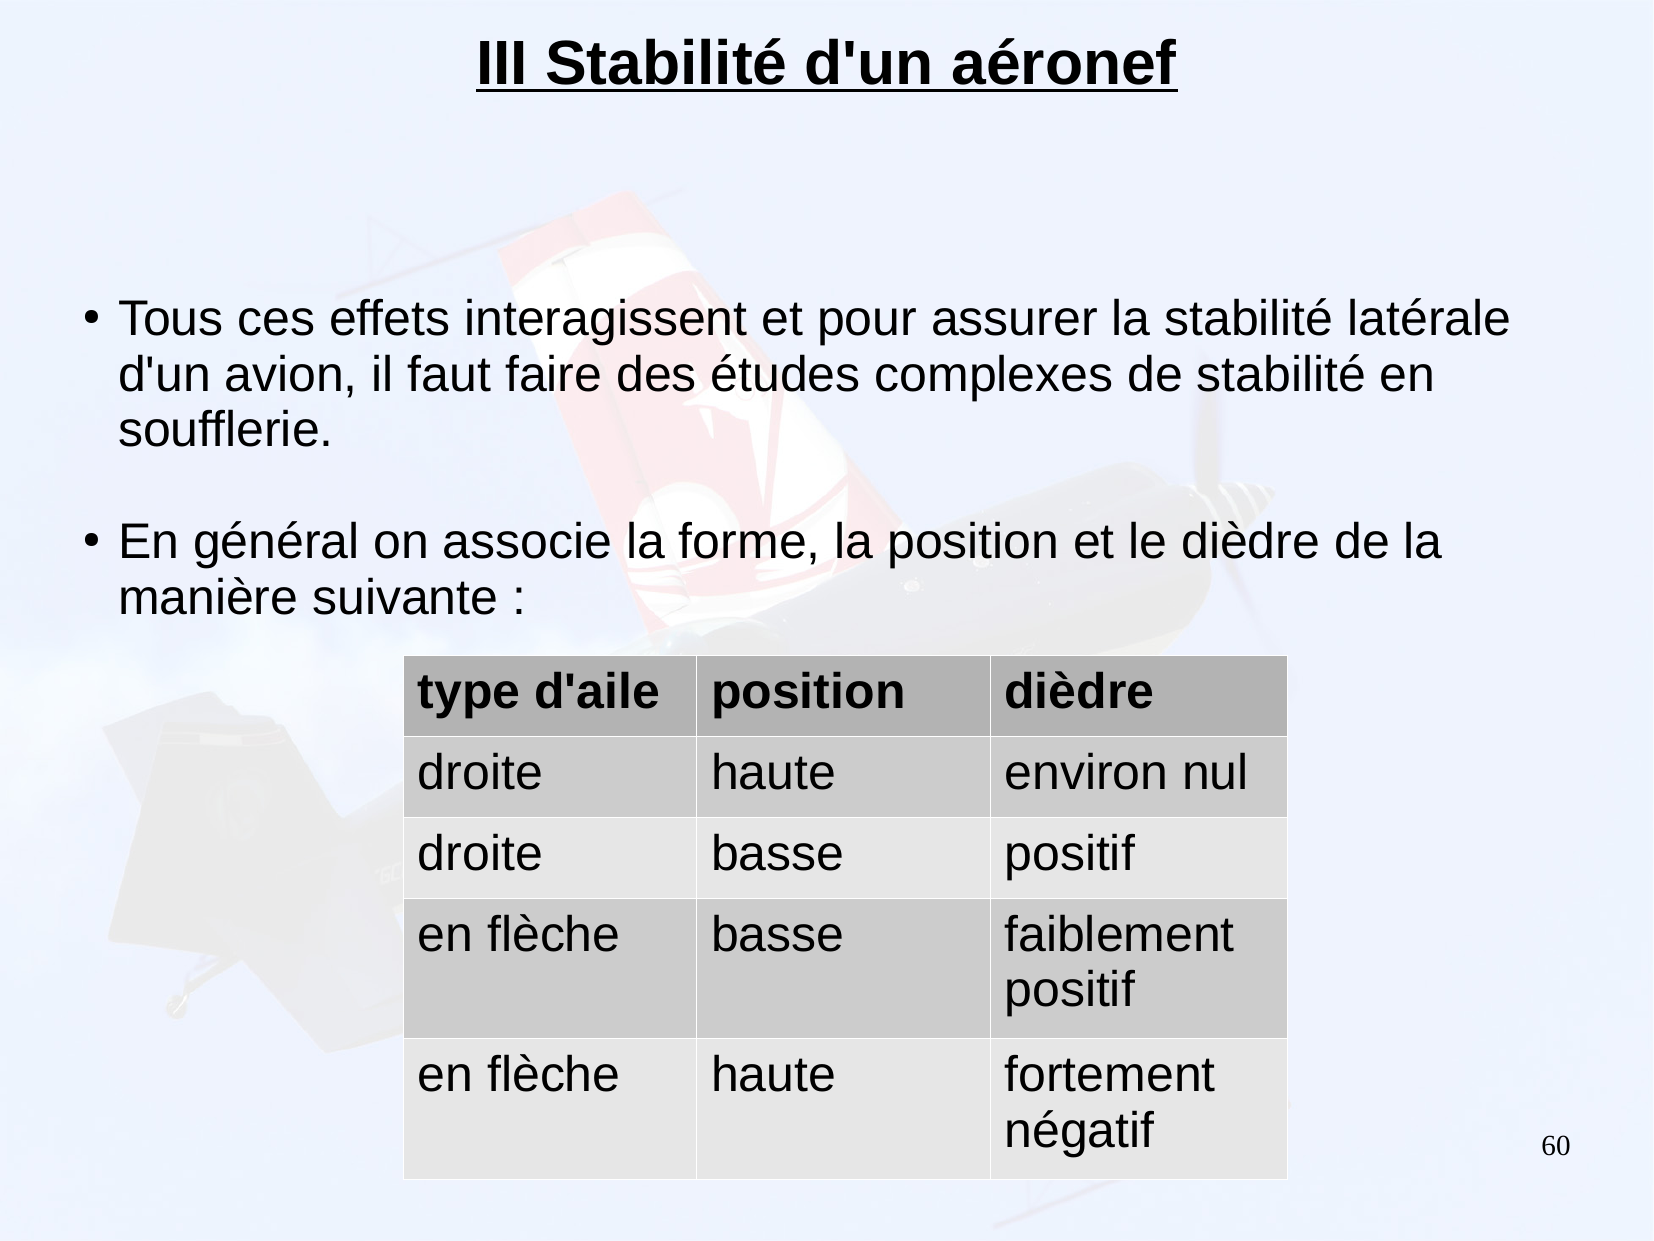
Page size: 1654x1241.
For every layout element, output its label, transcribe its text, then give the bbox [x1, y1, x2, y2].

table_cell fortement négatif [991, 1039, 1287, 1179]
title III Stabilité d'un aéronef [82, 11, 1571, 115]
table_cell haute [697, 1039, 990, 1179]
subtitle Tous ces effets interagissent et pour assurer la stabilité latérale d'un avion, il faut faire des études complexes de stabilité en soufflerie. En général on associe la forme, la position et le dièdre de la manière suivante : [82, 290, 1571, 1010]
table_header type d'aile [404, 656, 696, 736]
table_cell en flèche [404, 1039, 696, 1179]
table_cell basse [697, 818, 990, 898]
table_cell droite [404, 737, 696, 817]
table_header dièdre [991, 656, 1287, 736]
table_cell droite [404, 818, 696, 898]
table_cell haute [697, 737, 990, 817]
table_cell environ nul [991, 737, 1287, 817]
table_cell positif [991, 818, 1287, 898]
table_cell basse [697, 899, 990, 1038]
table_cell faiblement positif [991, 899, 1287, 1038]
table_header position [697, 656, 990, 736]
picture [0, 0, 1654, 1241]
table_cell en flèche [404, 899, 696, 1038]
